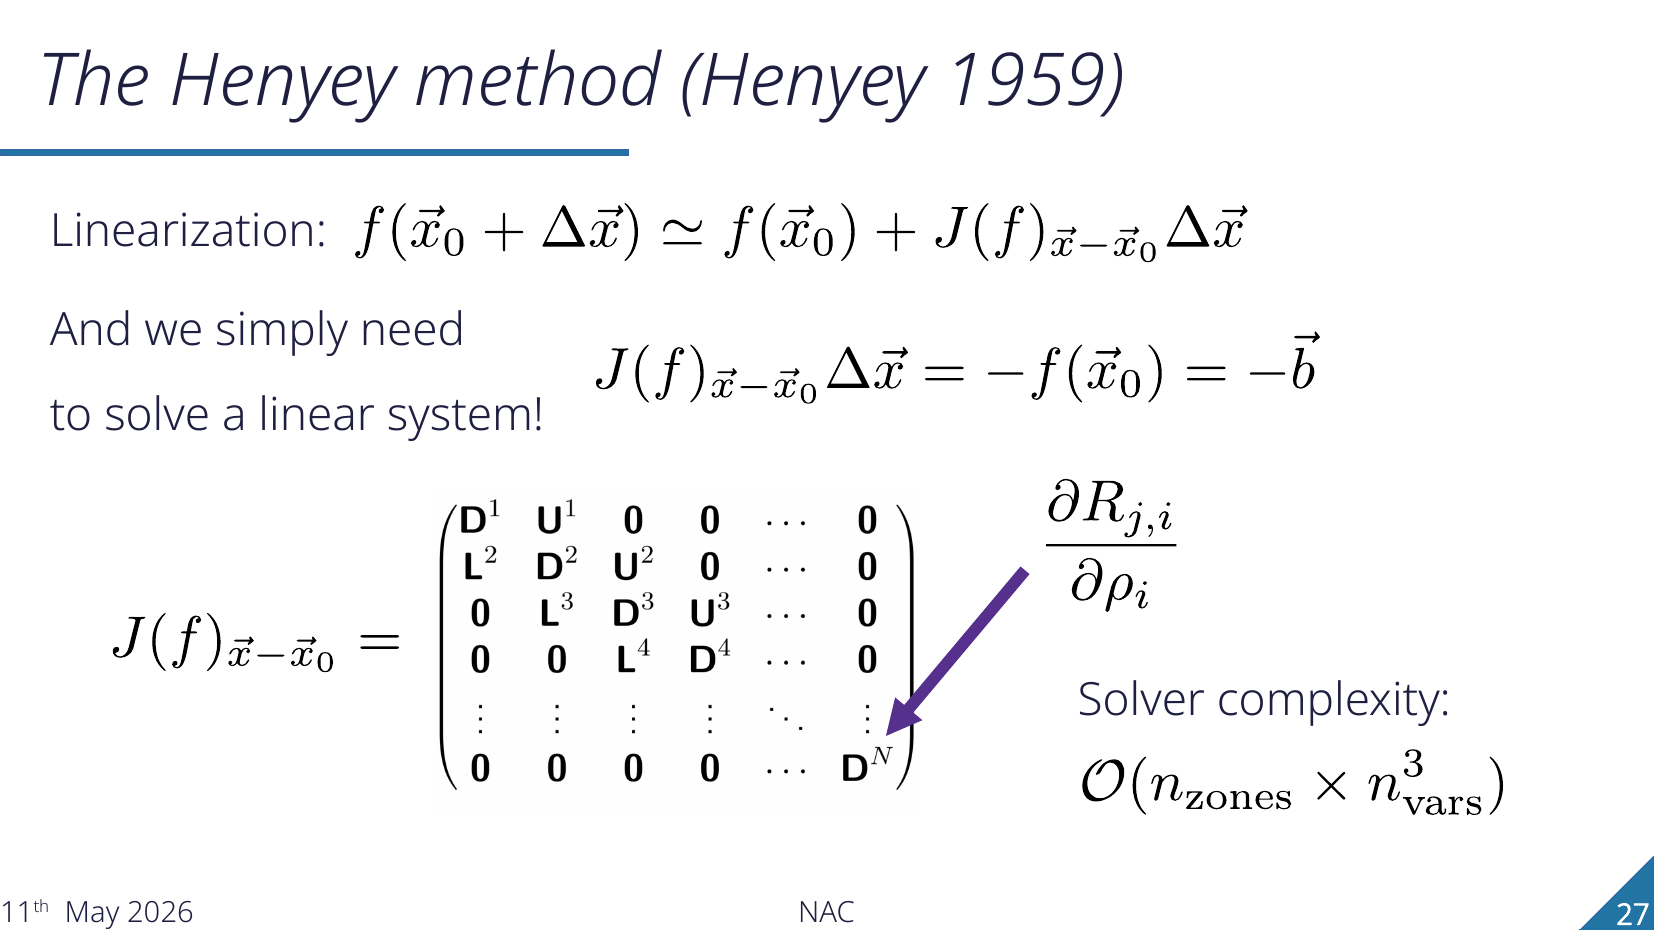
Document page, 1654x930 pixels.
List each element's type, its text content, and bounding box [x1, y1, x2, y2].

title The Henyey method (Henyey 1959) [37, 0, 1612, 156]
picture [434, 490, 918, 811]
picture [352, 203, 1248, 263]
picture [591, 331, 1321, 404]
list And we simply need to solve a linear system! [49, 296, 682, 462]
picture [1046, 478, 1177, 612]
list Linearization: [49, 197, 352, 291]
picture [106, 610, 402, 675]
list Solver complexity: [1077, 666, 1653, 833]
